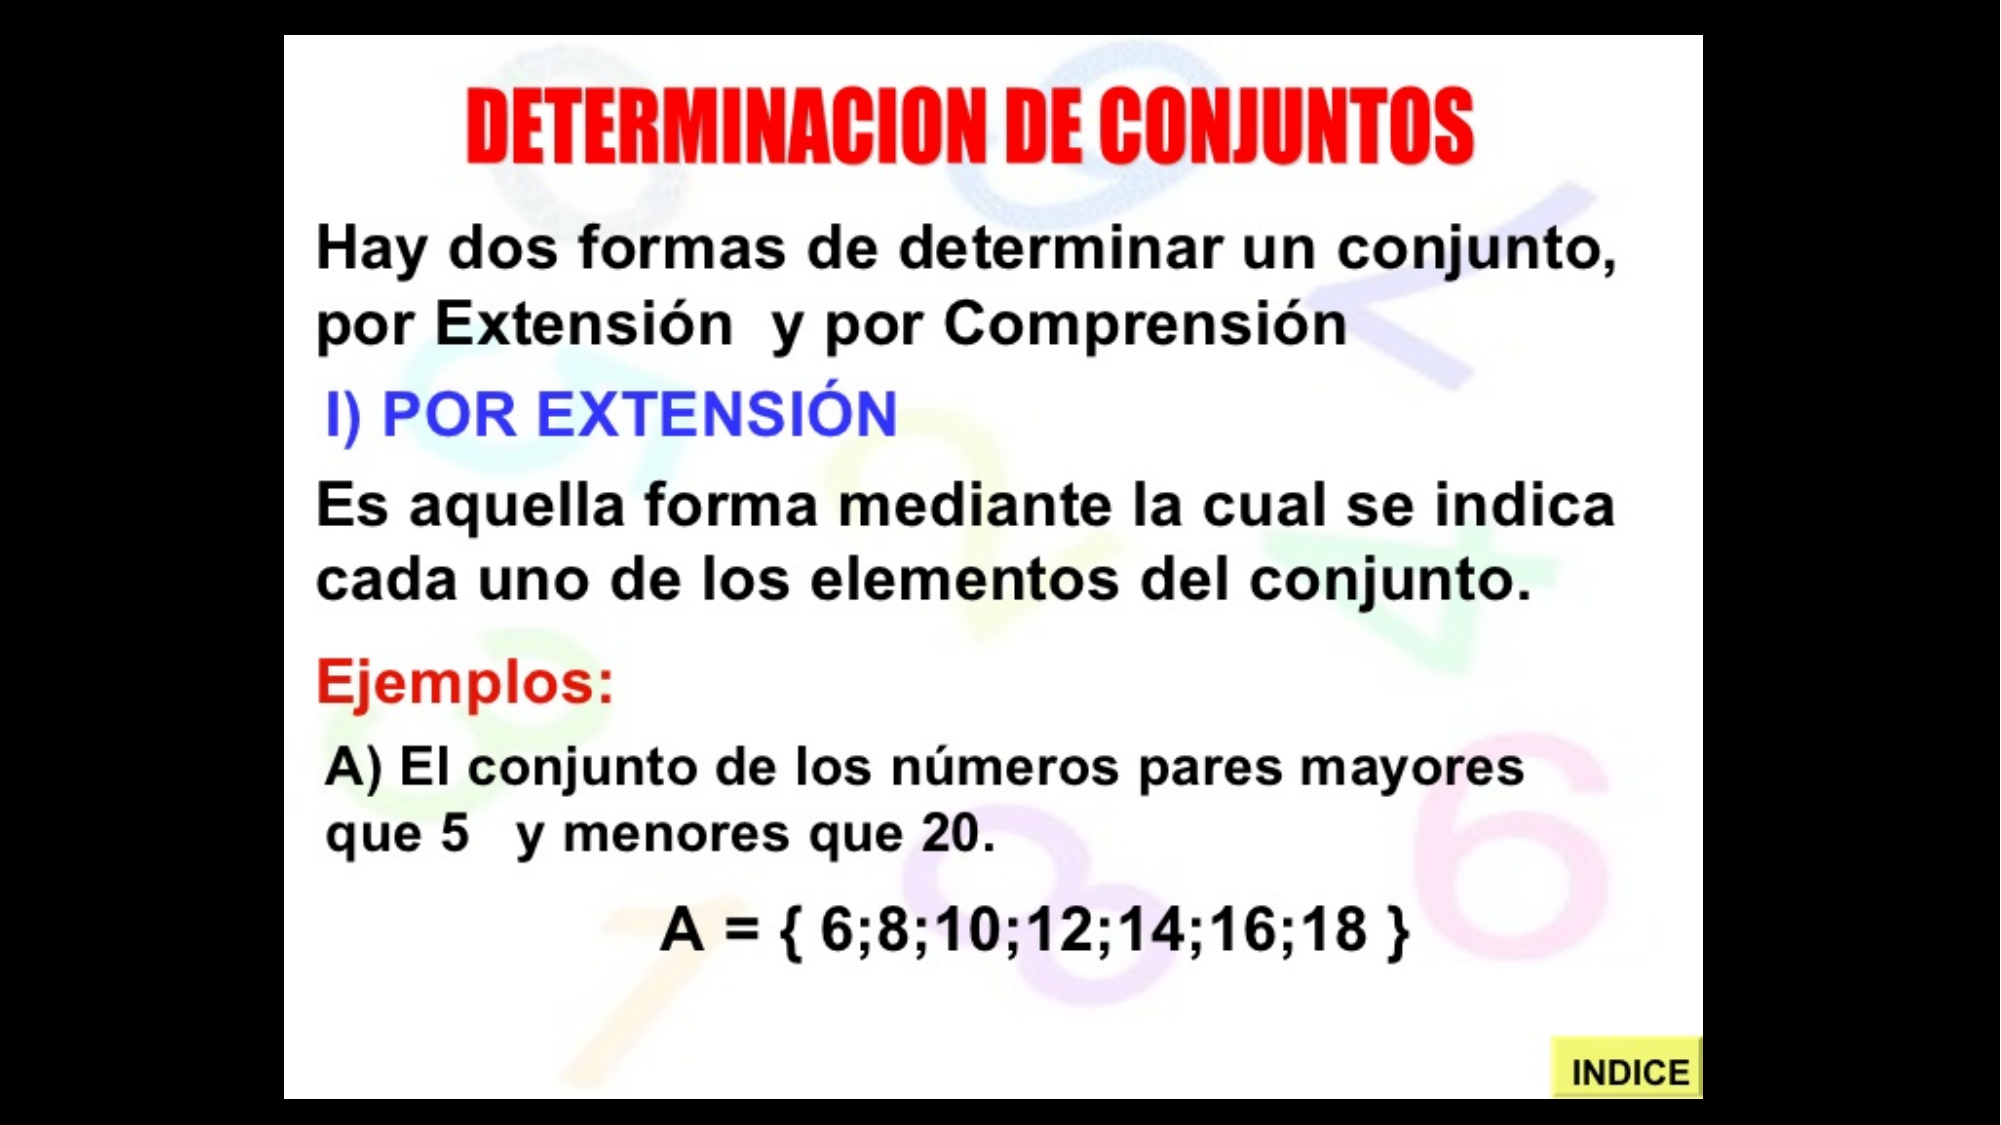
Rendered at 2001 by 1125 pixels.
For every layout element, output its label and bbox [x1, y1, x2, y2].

picture [284, 35, 1703, 1099]
